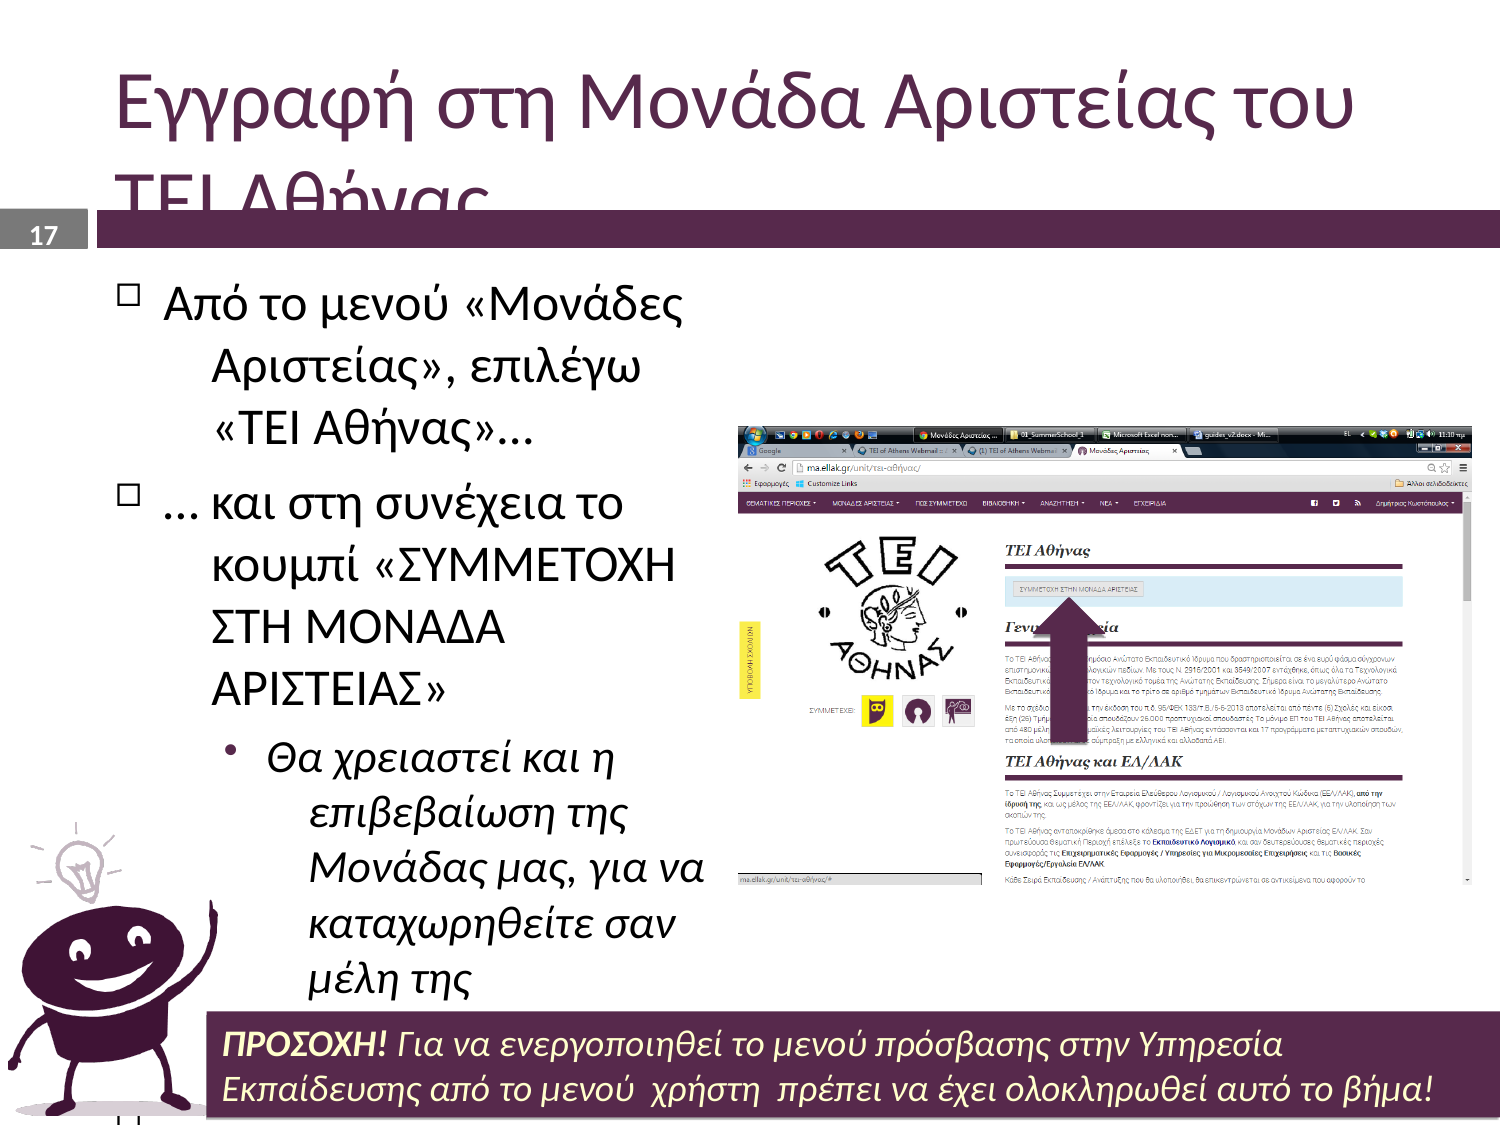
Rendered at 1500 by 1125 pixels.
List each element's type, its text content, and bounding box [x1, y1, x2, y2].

picture [738, 426, 1472, 885]
title Εγγραφή στη Μονάδα Αριστείας του ΤΕΙ Αθήνας [99, 37, 1438, 201]
text_box [0, 208, 88, 249]
text_box [1033, 597, 1105, 742]
list Από το μενού «Μονάδες Αριστείας», επιλέγω «TEI Αθήνας»… … και στη συνέχεια το κουμπί «Συμμετοχη στη Μοναδα Αριστειας» Θα χρειαστεί και η επιβεβαίωση της Μονάδας μας, για να καταχωρηθείτε σαν μέλη της [99, 260, 738, 1011]
text_box ΠΡΟΣΟΧΗ! Για να ενεργοποιηθεί το μενού πρόσβασης στην Υπηρεσία Εκπαίδευσης από το μενού χρήστη πρέπει να έχει ολοκληρωθεί αυτό το βήμα! [206, 1011, 1500, 1118]
picture [8, 822, 219, 1116]
